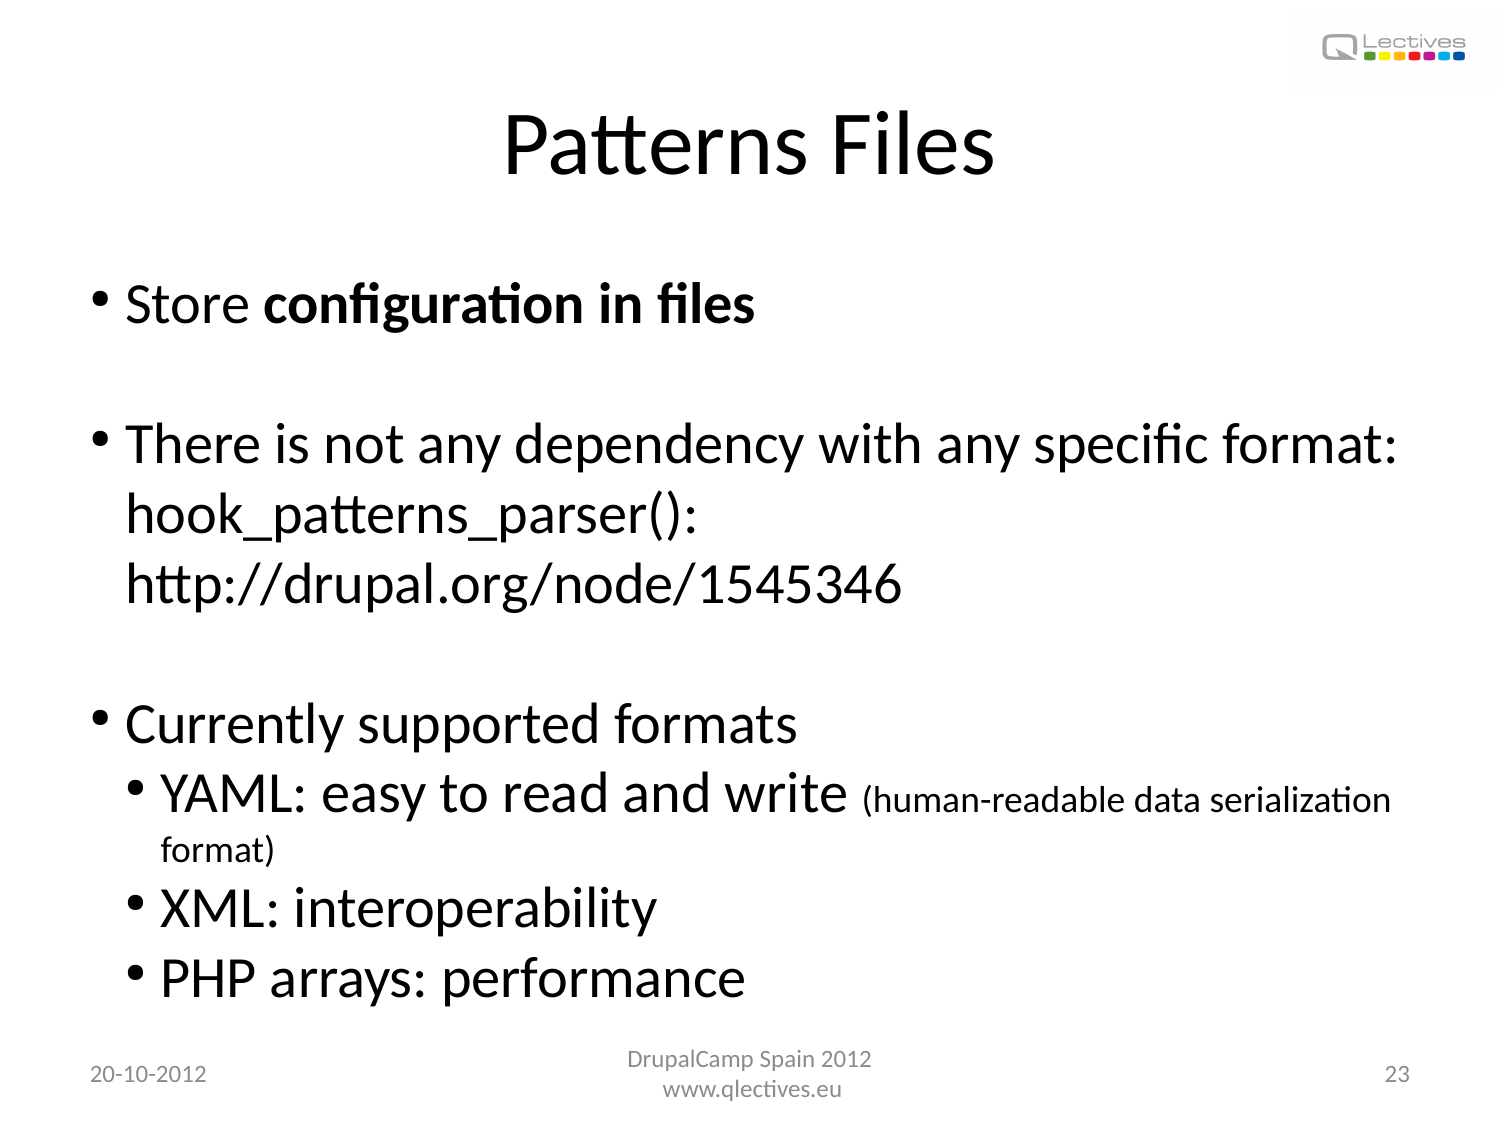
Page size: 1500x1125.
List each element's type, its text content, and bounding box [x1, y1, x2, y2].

picture [1288, 9, 1500, 90]
text_box 20-10-2012 [74, 1042, 425, 1103]
text_box Store configuration in files There is not any dependency with any specific format: hook_patterns_parser(): http://drupal.org/node/1545346 Currently supported formats YAML: easy to read and write (human-readable data serialization format) XML: interoperability PHP arrays: performance [75, 187, 1425, 979]
text_box <number> [1074, 1042, 1425, 1103]
text_box Patterns Files [74, 44, 1425, 233]
text_box DrupalCamp Spain 2012 www.qlectives.eu [512, 1042, 988, 1103]
